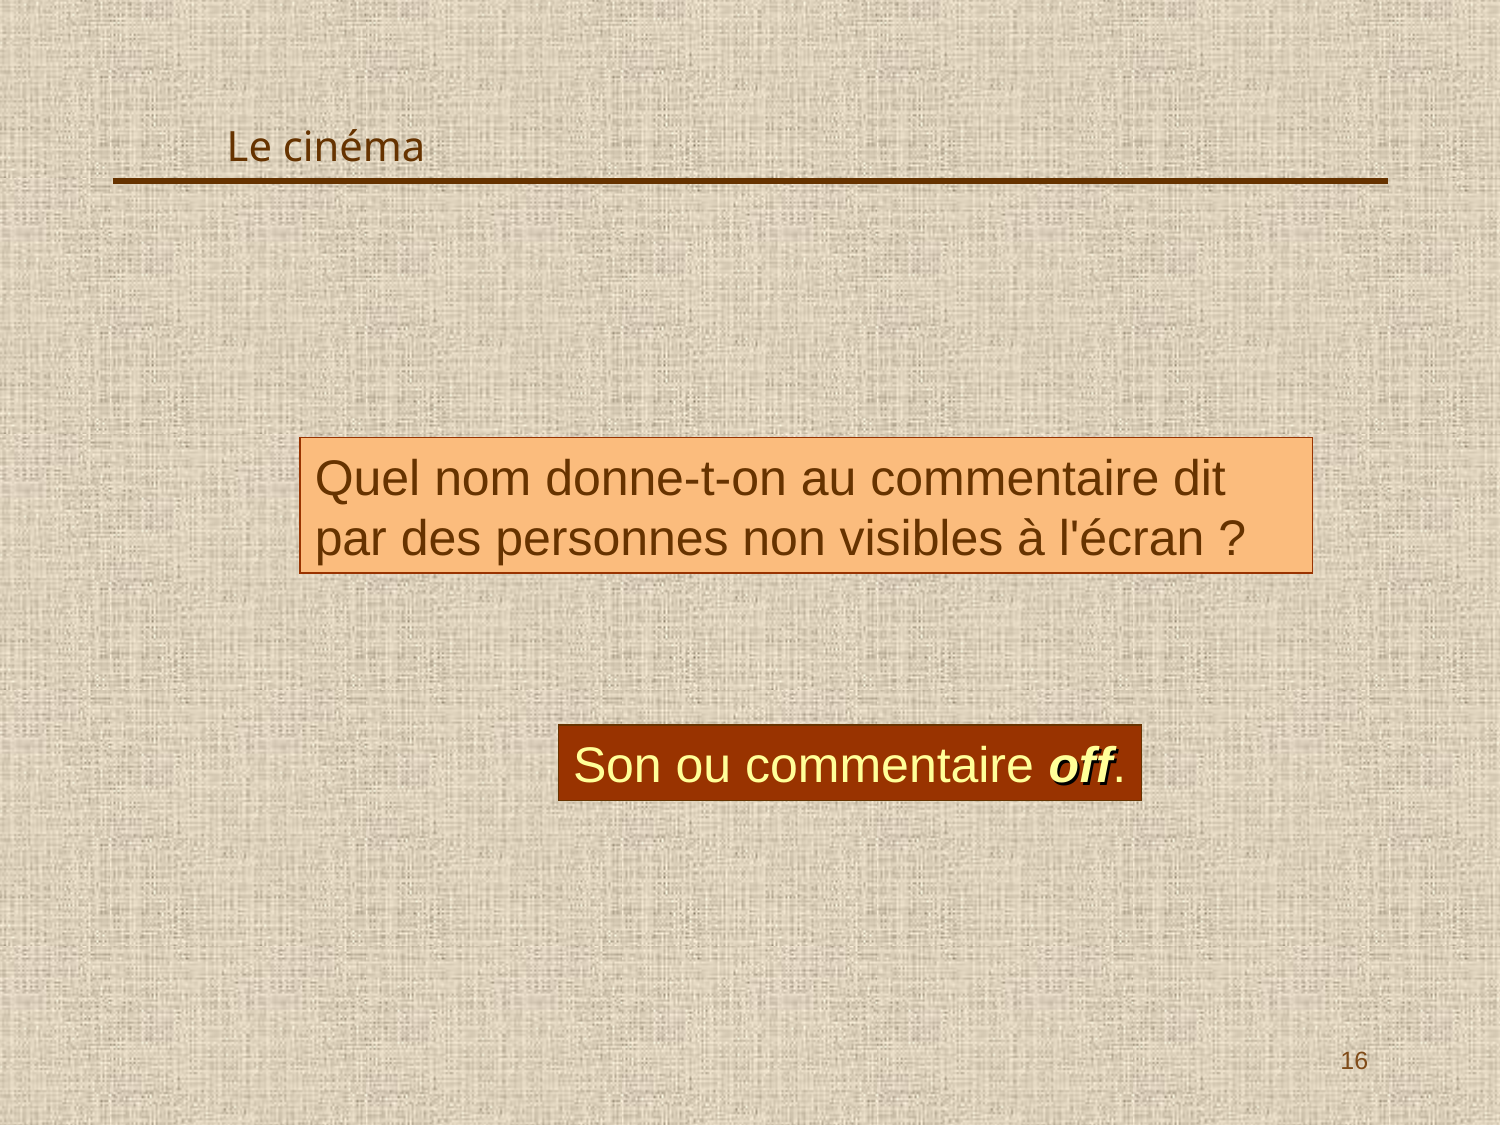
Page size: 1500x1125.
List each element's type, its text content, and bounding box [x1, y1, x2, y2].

picture [0, 0, 1500, 1125]
text_box Son ou commentaire off. [558, 724, 1142, 801]
text_box Quel nom donne-t-on au commentaire dit par des personnes non visibles à l'écran ? [299, 437, 1313, 573]
text_box Le cinéma [211, 112, 441, 178]
